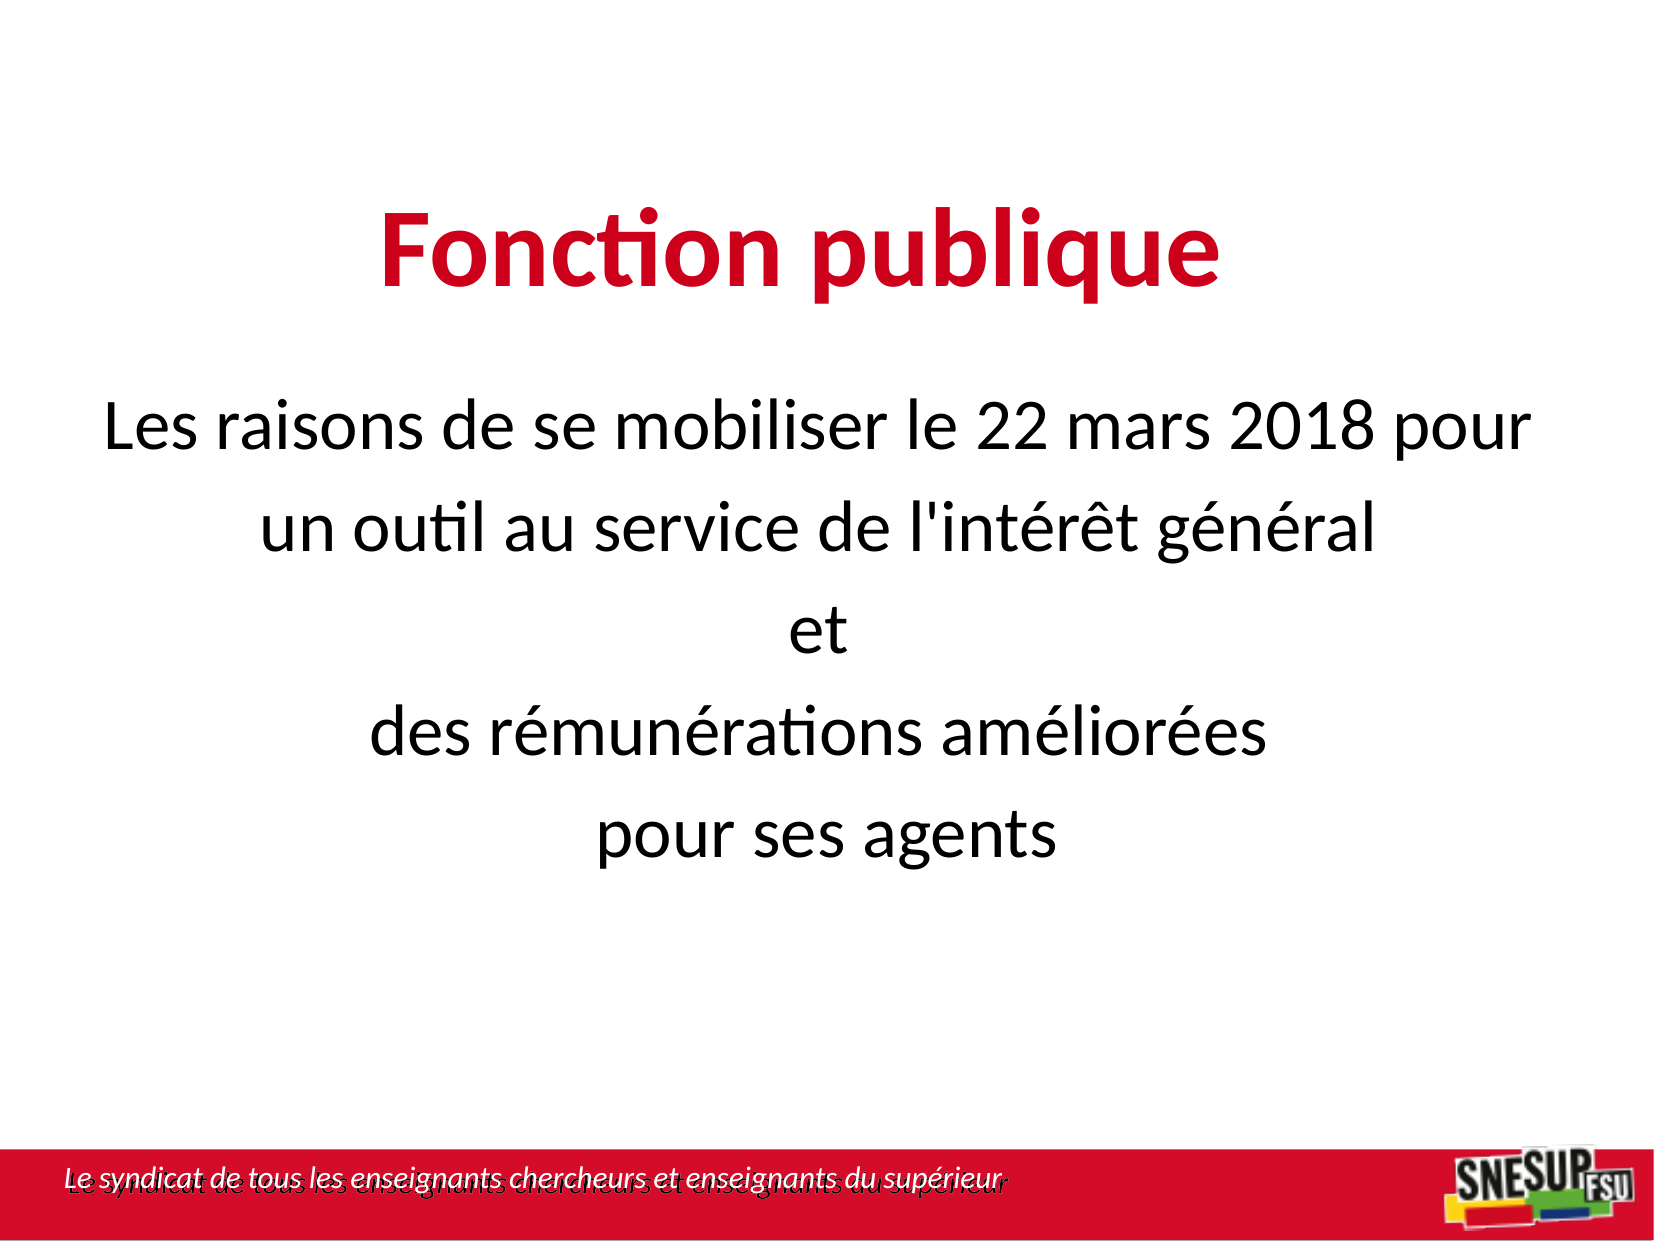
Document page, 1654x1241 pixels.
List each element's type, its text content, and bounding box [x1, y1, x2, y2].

picture [1442, 1143, 1638, 1231]
subtitle Les raisons de se mobiliser le 22 mars 2018 pour un outil au service de l'intérêt général et des rémunérations améliorées pour ses agents [0, 368, 1654, 1016]
title Fonction publique [27, 31, 1626, 368]
